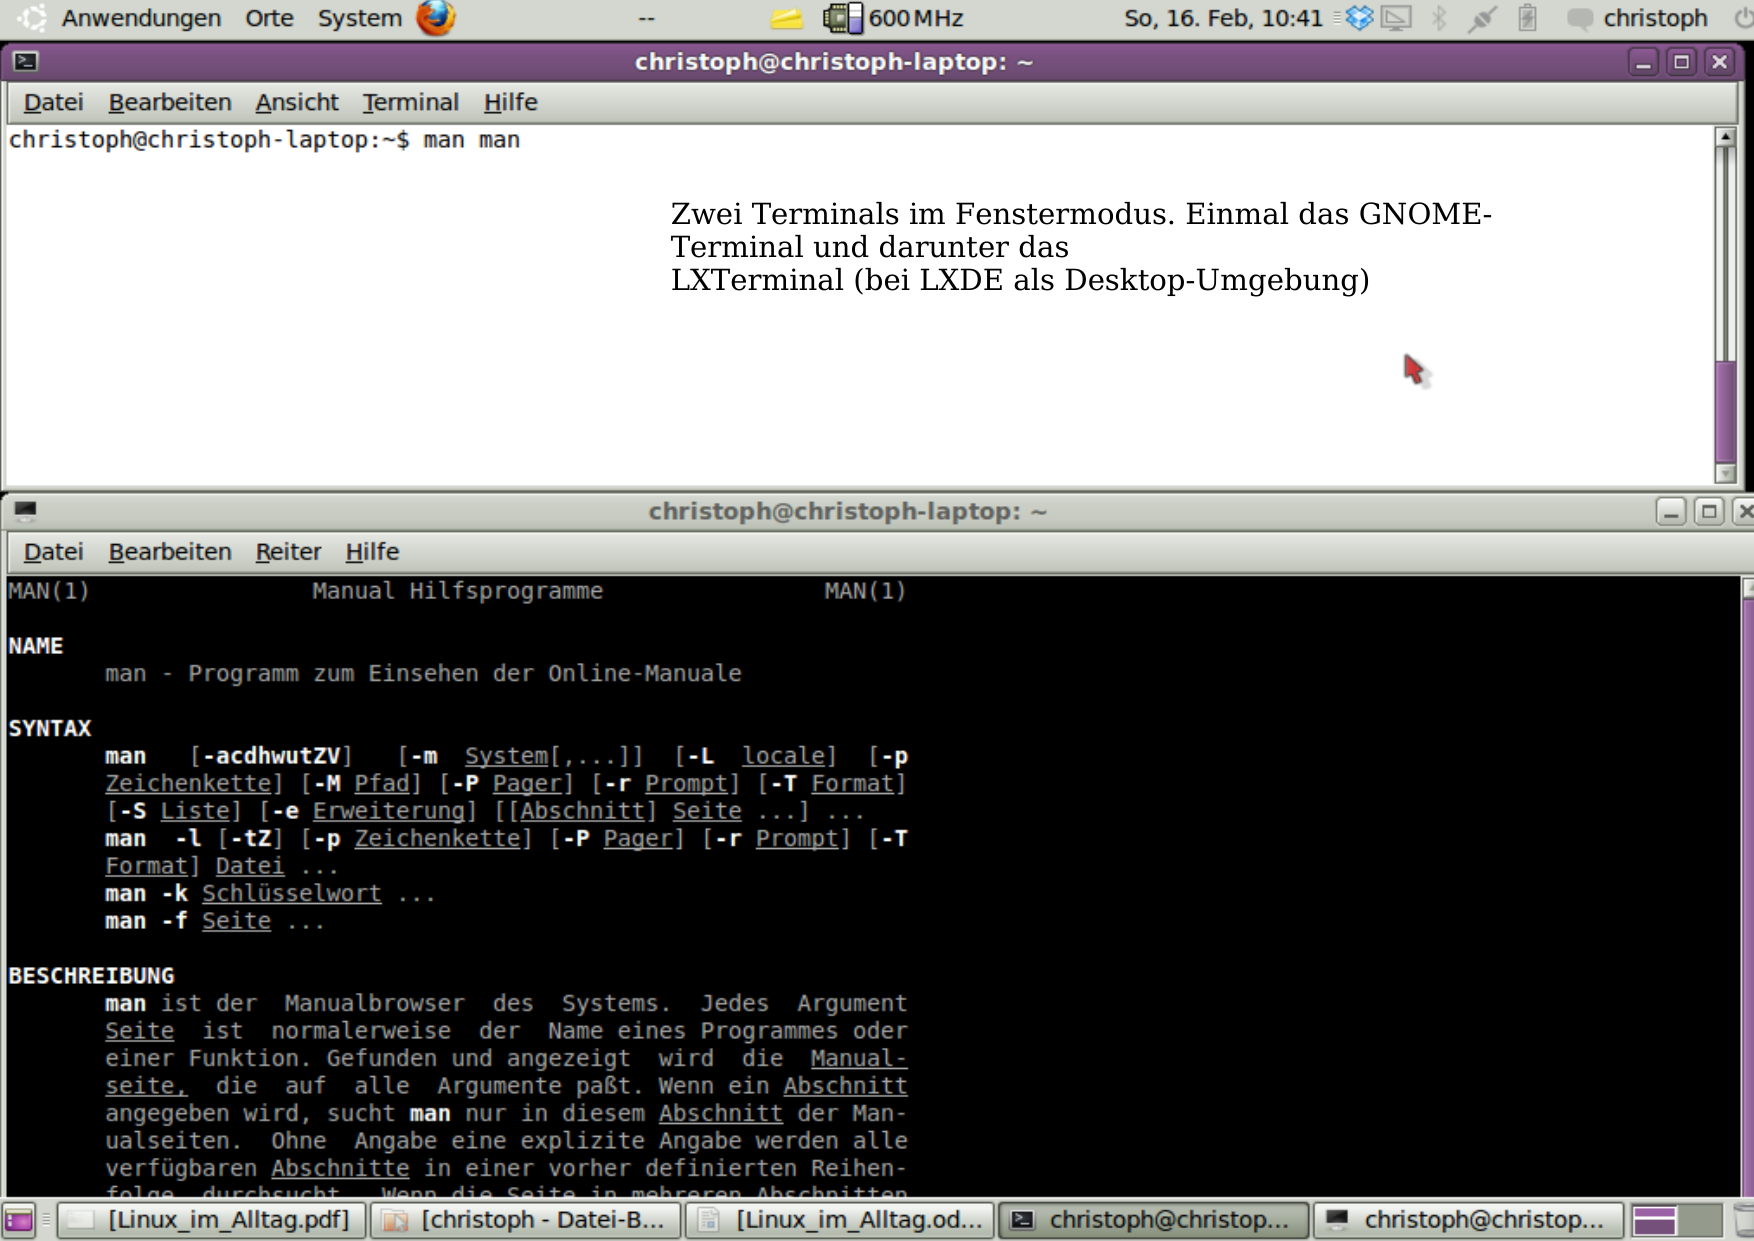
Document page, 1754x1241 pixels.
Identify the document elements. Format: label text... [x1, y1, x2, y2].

picture [0, 0, 1754, 1241]
text_box Zwei Terminals im Fenstermodus. Einmal das GNOME-Terminal und darunter das LXTerminal (bei LXDE als Desktop-Umgebung) [656, 190, 1565, 502]
